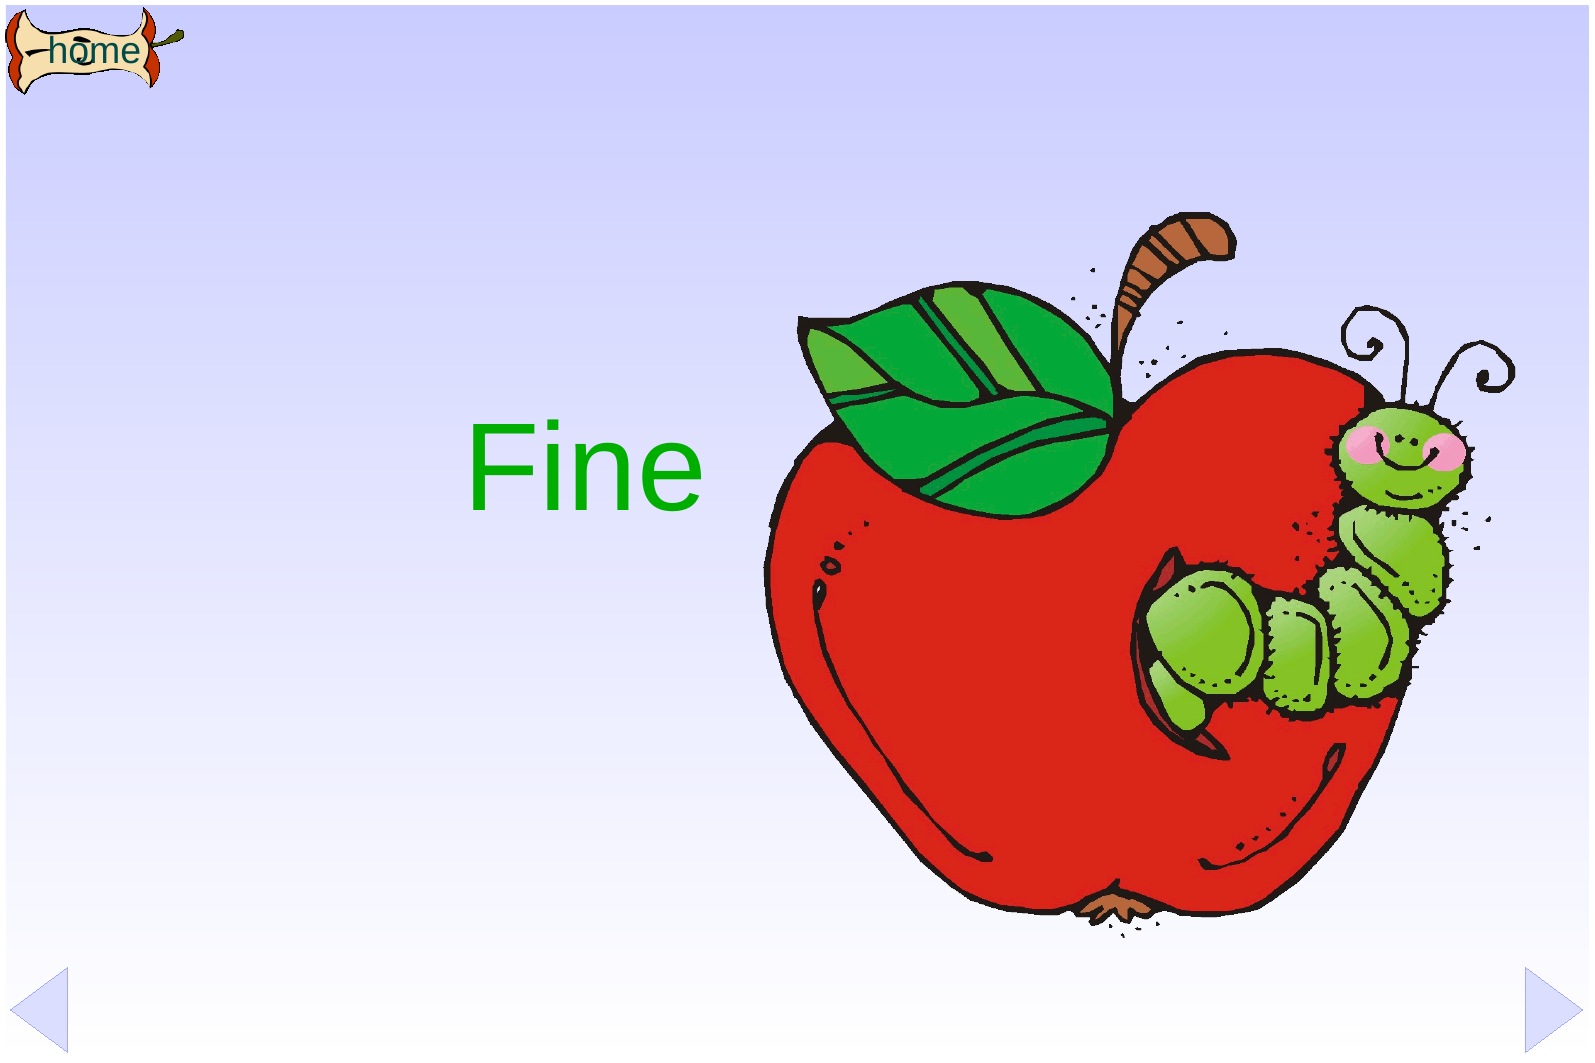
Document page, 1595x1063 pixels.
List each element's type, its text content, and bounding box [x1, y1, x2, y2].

text_box Fine [448, 389, 744, 545]
text_box [10, 967, 68, 1053]
picture [744, 212, 1542, 938]
text_box [1525, 967, 1583, 1053]
picture [5, 5, 184, 95]
